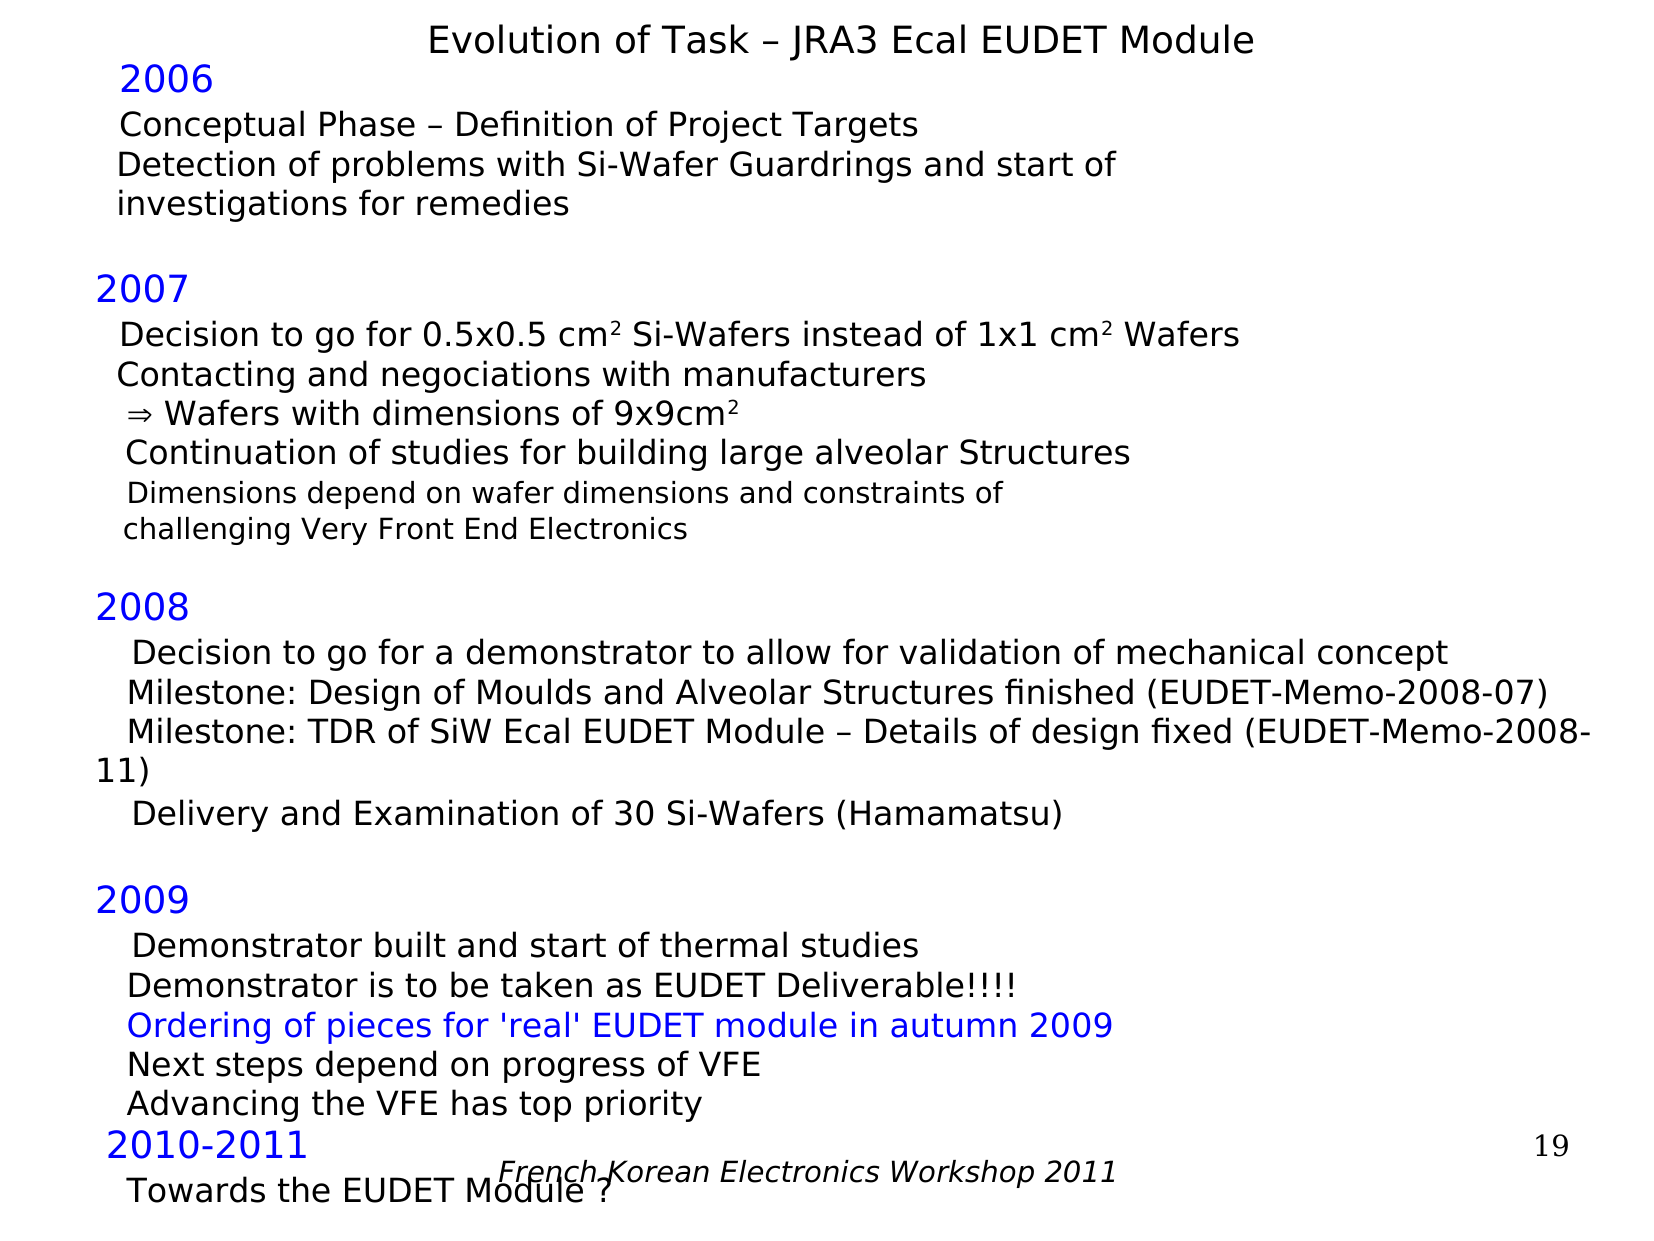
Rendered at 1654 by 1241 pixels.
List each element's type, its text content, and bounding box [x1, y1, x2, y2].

text_box Evolution of Task – JRA3 Ecal EUDET Module [412, 10, 1253, 49]
text_box 2006 Conceptual Phase – Definition of Project Targets Detection of problems with Si-Wafer Guardrings and start of investigations for remedies 2007 Decision to go for 0.5x0.5 cm2 Si-Wafers instead of 1x1 cm2 Wafers Contacting and negociations with manufacturers ⇒ Wafers with dimensions of 9x9cm2 Continuation of studies for building large alveolar Structures Dimensions depend on wafer dimensions and constraints of challenging Very Front End Electronics 2008 Decision to go for a demonstrator to allow for validation of mechanical concept Milestone: Design of Moulds and Alveolar Structures finished (EUDET-Memo-2008-07)‏ Milestone: TDR of SiW Ecal EUDET Module – Details of design fixed (EUDET-Memo-2008-11) Delivery and Examination of 30 Si-Wafers (Hamamatsu)‏ 2009 Demonstrator built and start of thermal studies Demonstrator is to be taken as EUDET Deliverable!!!! Ordering of pieces for 'real' EUDET module in autumn 2009 Next steps depend on progress of VFE Advancing the VFE has top priority 2010-2011 Towards the EUDET Module ? [80, 49, 1653, 1170]
